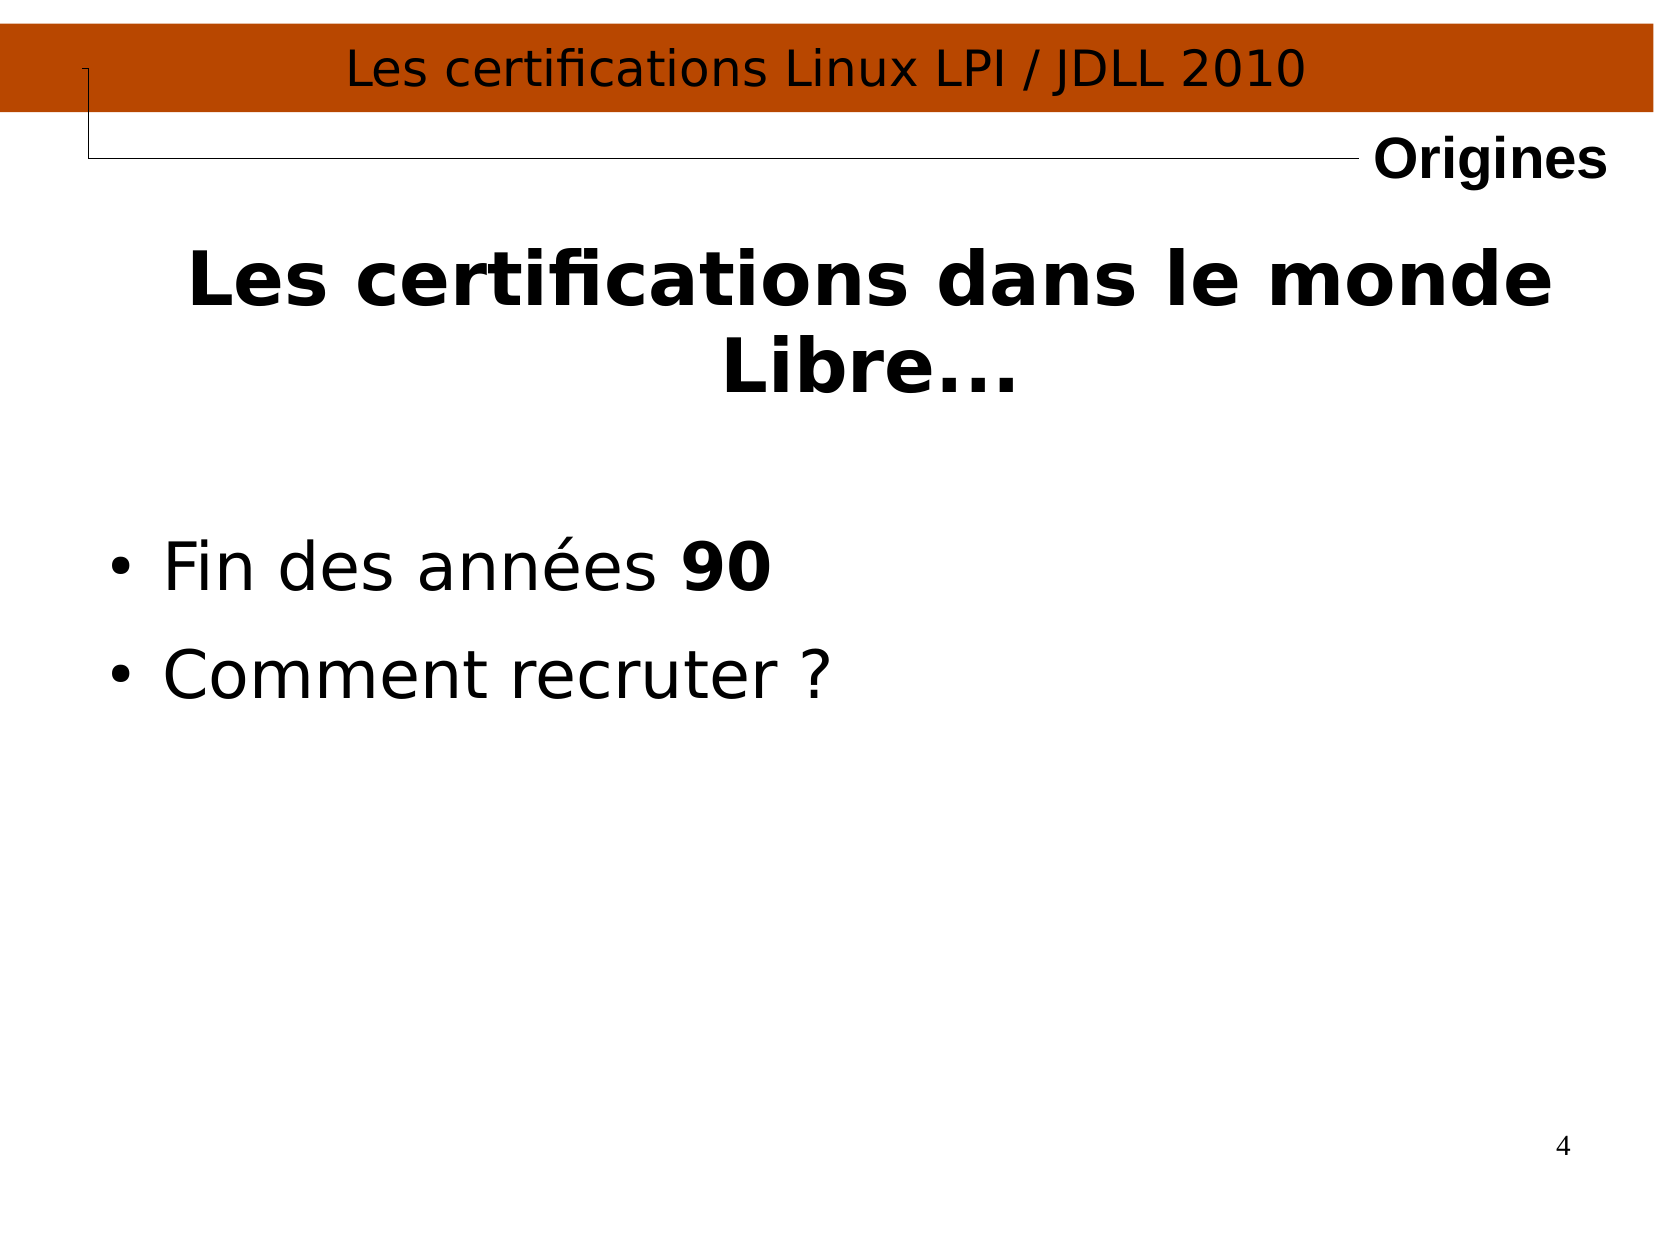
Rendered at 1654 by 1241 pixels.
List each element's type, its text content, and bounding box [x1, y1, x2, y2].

list Les certifications dans le monde Libre... Fin des années 90 Comment recruter ? [91, 236, 1580, 1047]
text_box Origines [1358, 118, 1654, 198]
text_box [0, 23, 1654, 113]
title Les certifications Linux LPI / JDLL 2010 [82, 39, 1571, 99]
